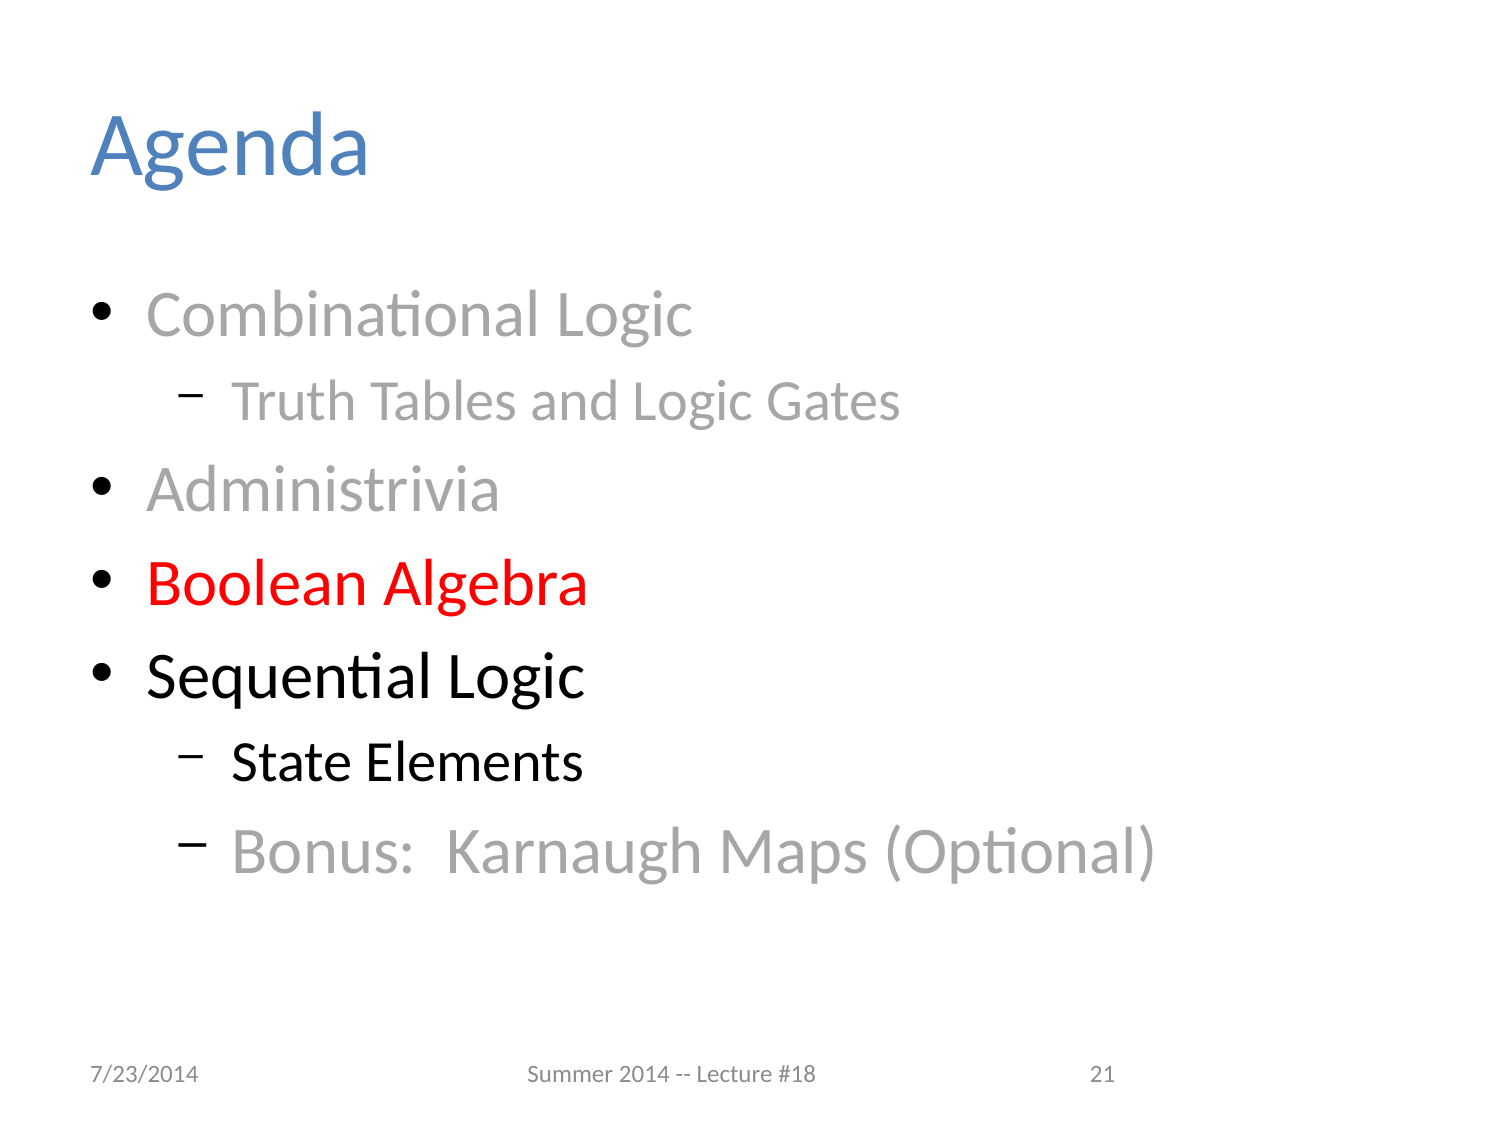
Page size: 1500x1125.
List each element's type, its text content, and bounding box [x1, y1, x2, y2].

footer Summer 2014 -- Lecture #18 [512, 1042, 988, 1103]
slide_number <number> [1074, 1042, 1425, 1103]
title Agenda [75, 45, 1425, 233]
list Combinational Logic Truth Tables and Logic Gates Administrivia Boolean Algebra Sequential Logic State Elements Bonus: Karnaugh Maps (Optional) [75, 262, 1425, 1073]
slide_number 7/23/2014 [75, 1042, 425, 1103]
